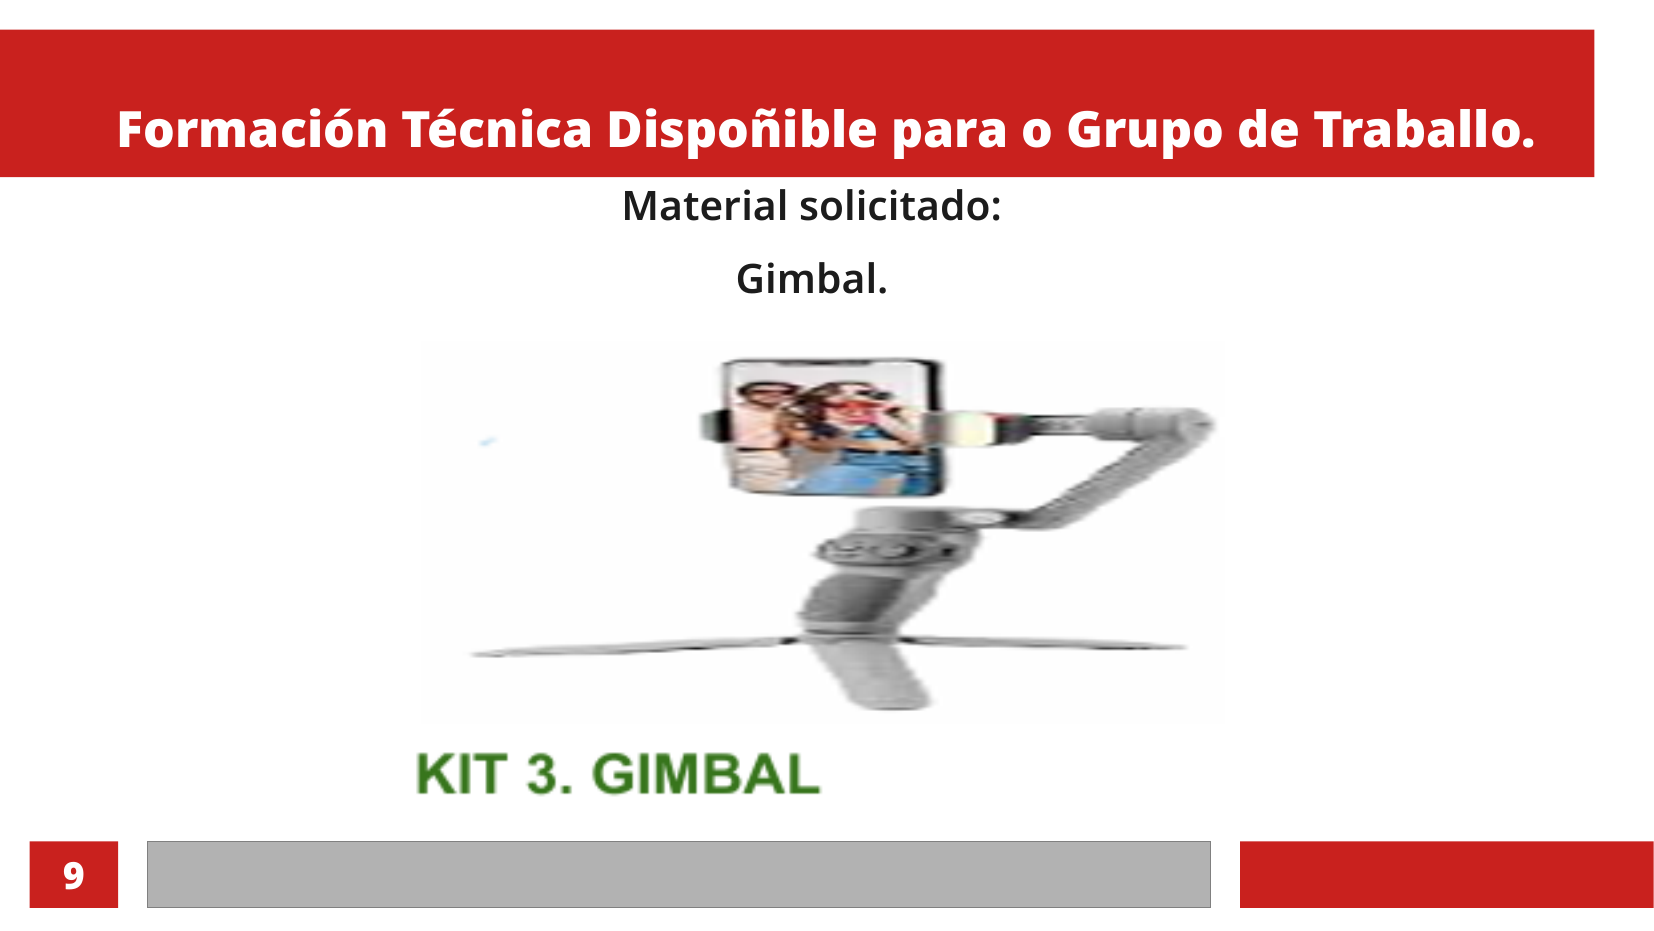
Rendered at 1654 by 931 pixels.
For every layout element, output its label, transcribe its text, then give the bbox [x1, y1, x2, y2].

list Material solicitado: Gimbal. [59, 177, 1565, 798]
picture [383, 295, 1270, 827]
title Formación Técnica Dispoñible para o Grupo de Traballo. [59, 44, 1595, 163]
